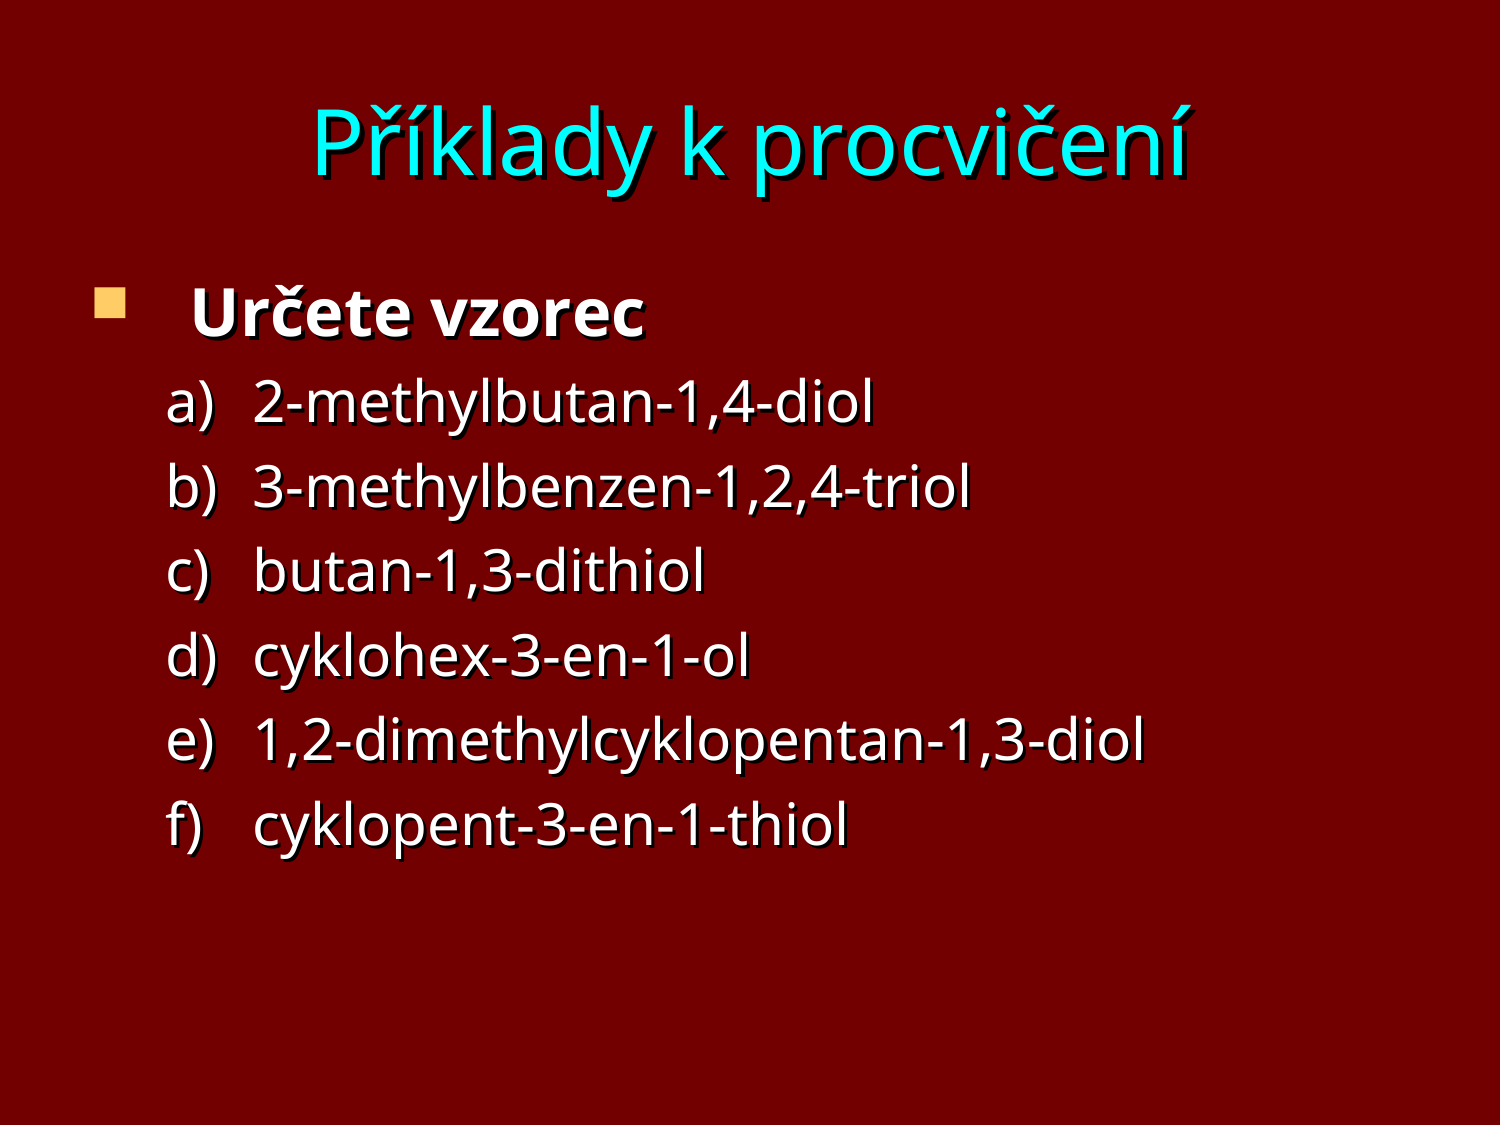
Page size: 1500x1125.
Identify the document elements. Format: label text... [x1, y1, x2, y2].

title Příklady k procvičení [75, 45, 1426, 233]
list Určete vzorec 2-methylbutan-1,4-diol 3-methylbenzen-1,2,4-triol butan-1,3-dithiol cyklohex-3-en-1-ol 1,2-dimethylcyklopentan-1,3-diol cyklopent-3-en-1-thiol [75, 262, 1426, 1001]
